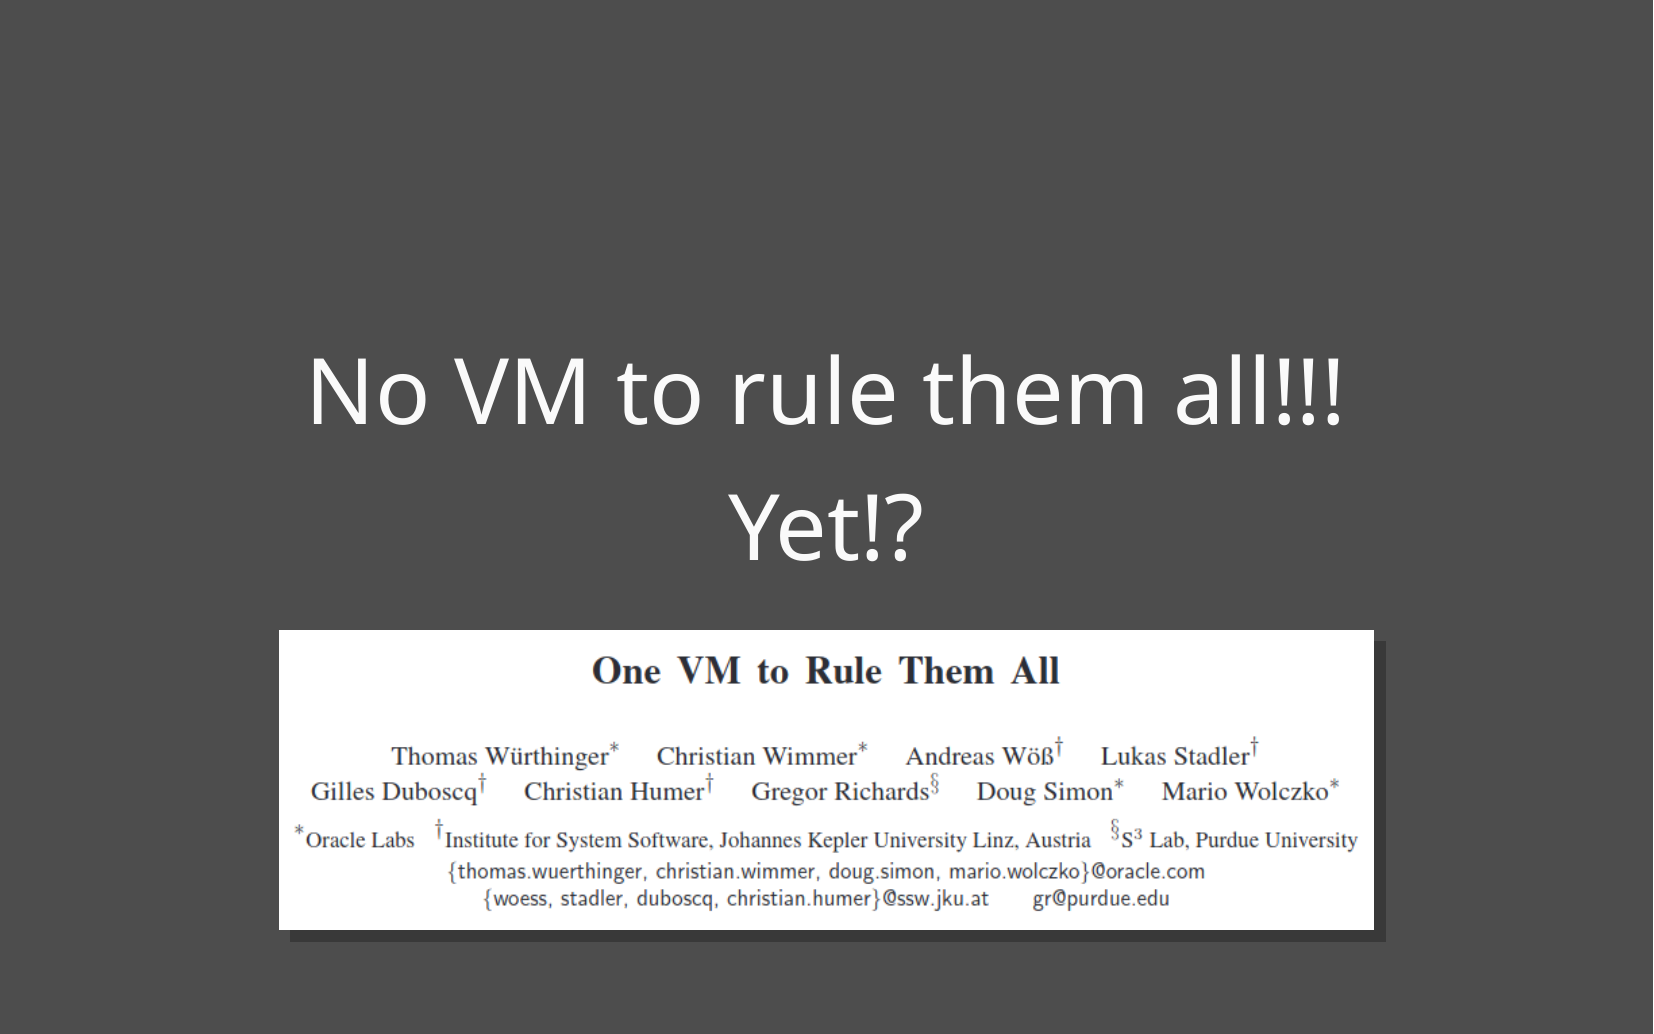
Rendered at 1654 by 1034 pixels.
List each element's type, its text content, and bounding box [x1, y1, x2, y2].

title No VM to rule them all!!! [0, 312, 1653, 448]
picture [279, 630, 1374, 930]
title Yet!? [0, 448, 1653, 601]
